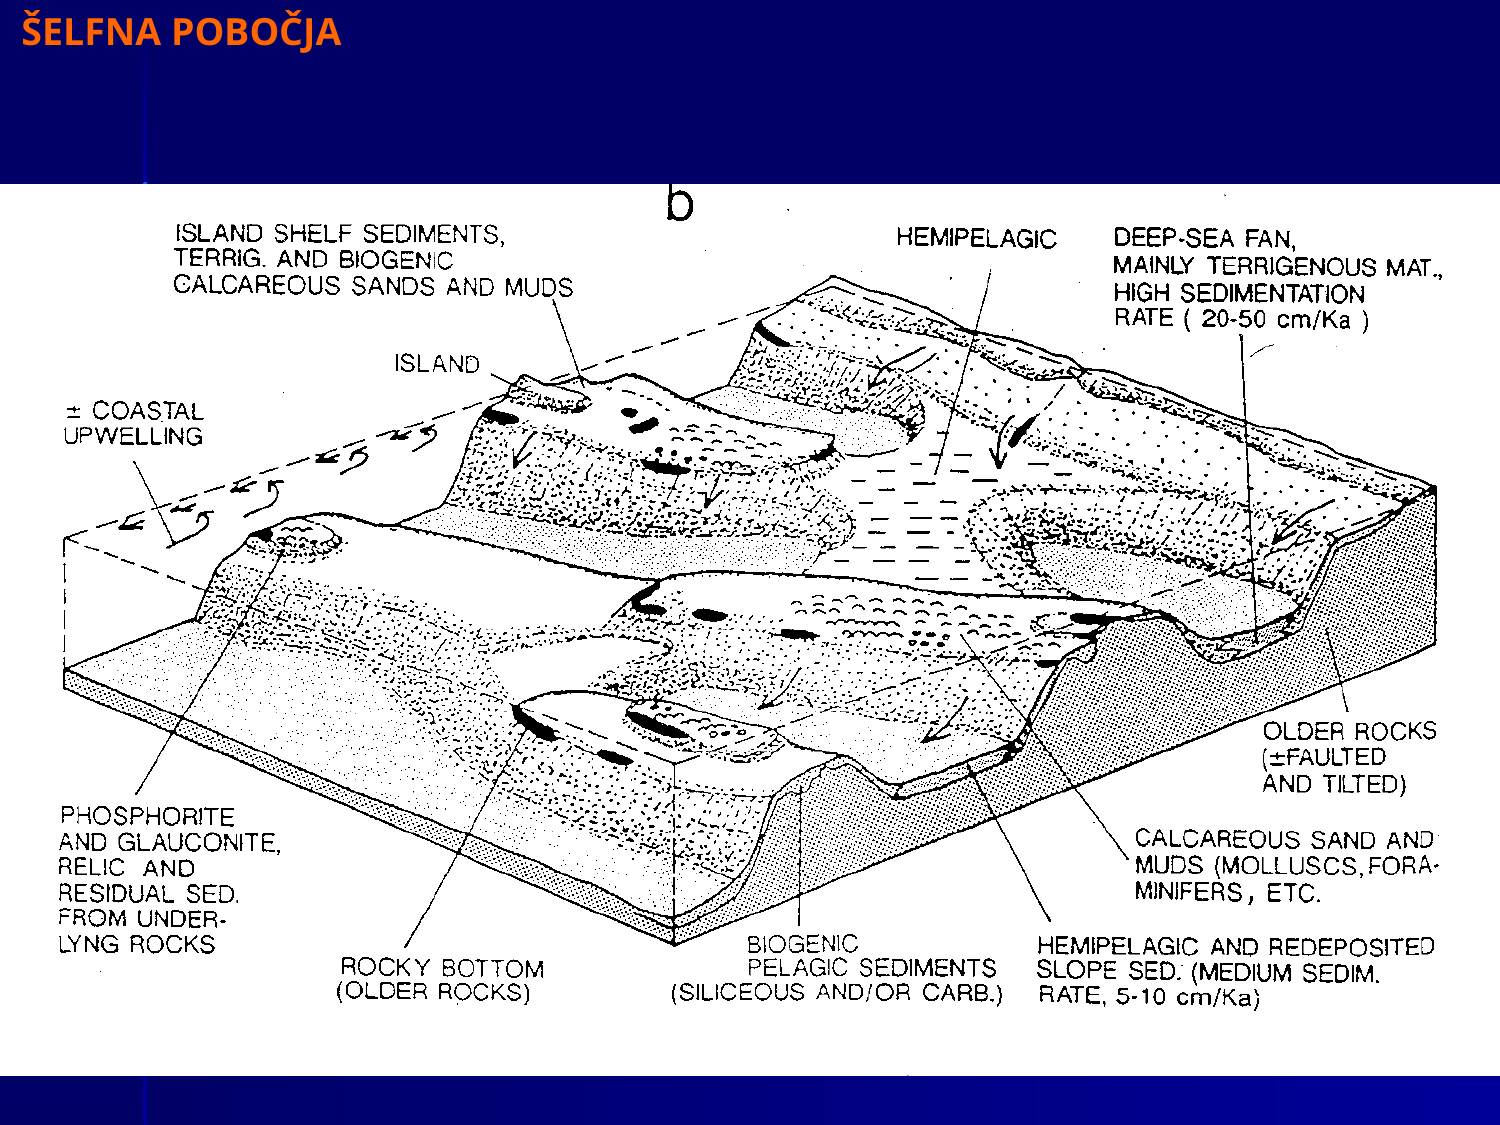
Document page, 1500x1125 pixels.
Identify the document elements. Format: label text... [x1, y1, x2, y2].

text_box ŠELFNA POBOČJA [6, 0, 357, 61]
picture [0, 184, 1500, 1076]
